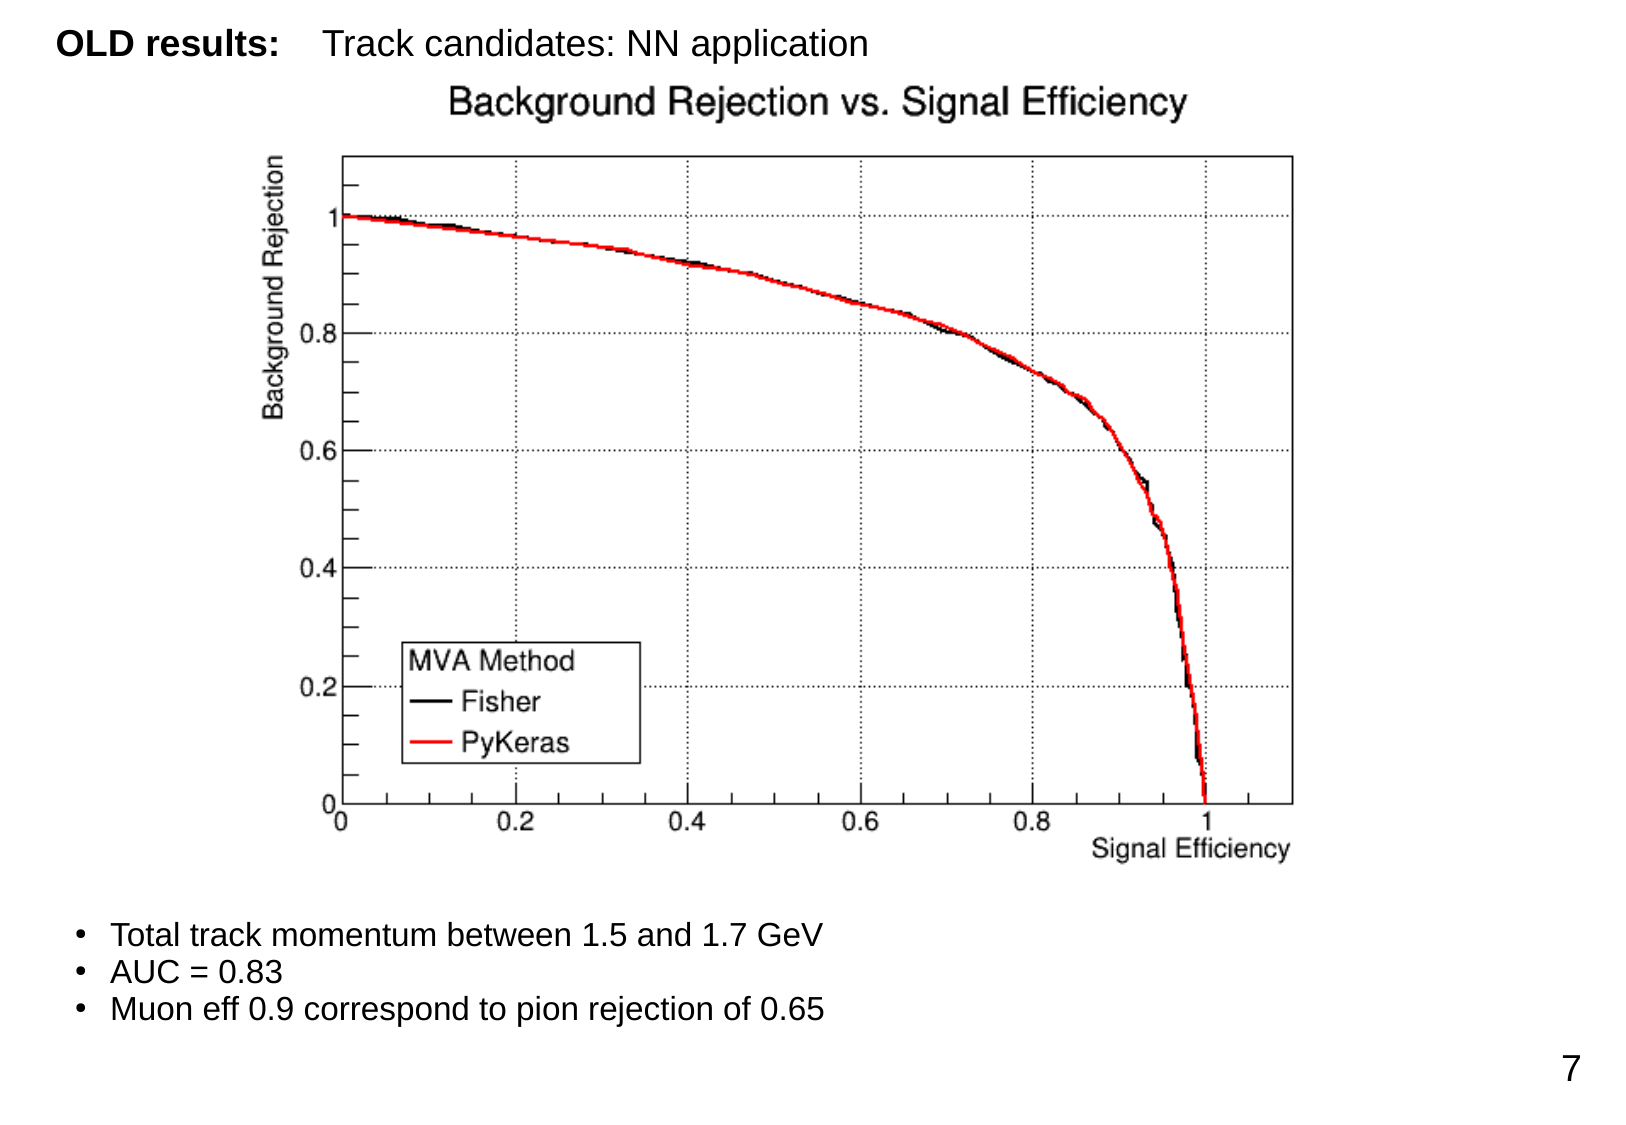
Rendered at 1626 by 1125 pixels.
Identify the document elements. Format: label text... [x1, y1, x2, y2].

text_box Total track momentum between 1.5 and 1.7 GeV AUC = 0.83 Muon eff 0.9 correspond to pion rejection of 0.65 [60, 909, 1488, 1051]
text_box <number> [1546, 1039, 1625, 1111]
picture [225, 76, 1411, 886]
text_box OLD results: Track candidates: NN application [40, 15, 885, 72]
